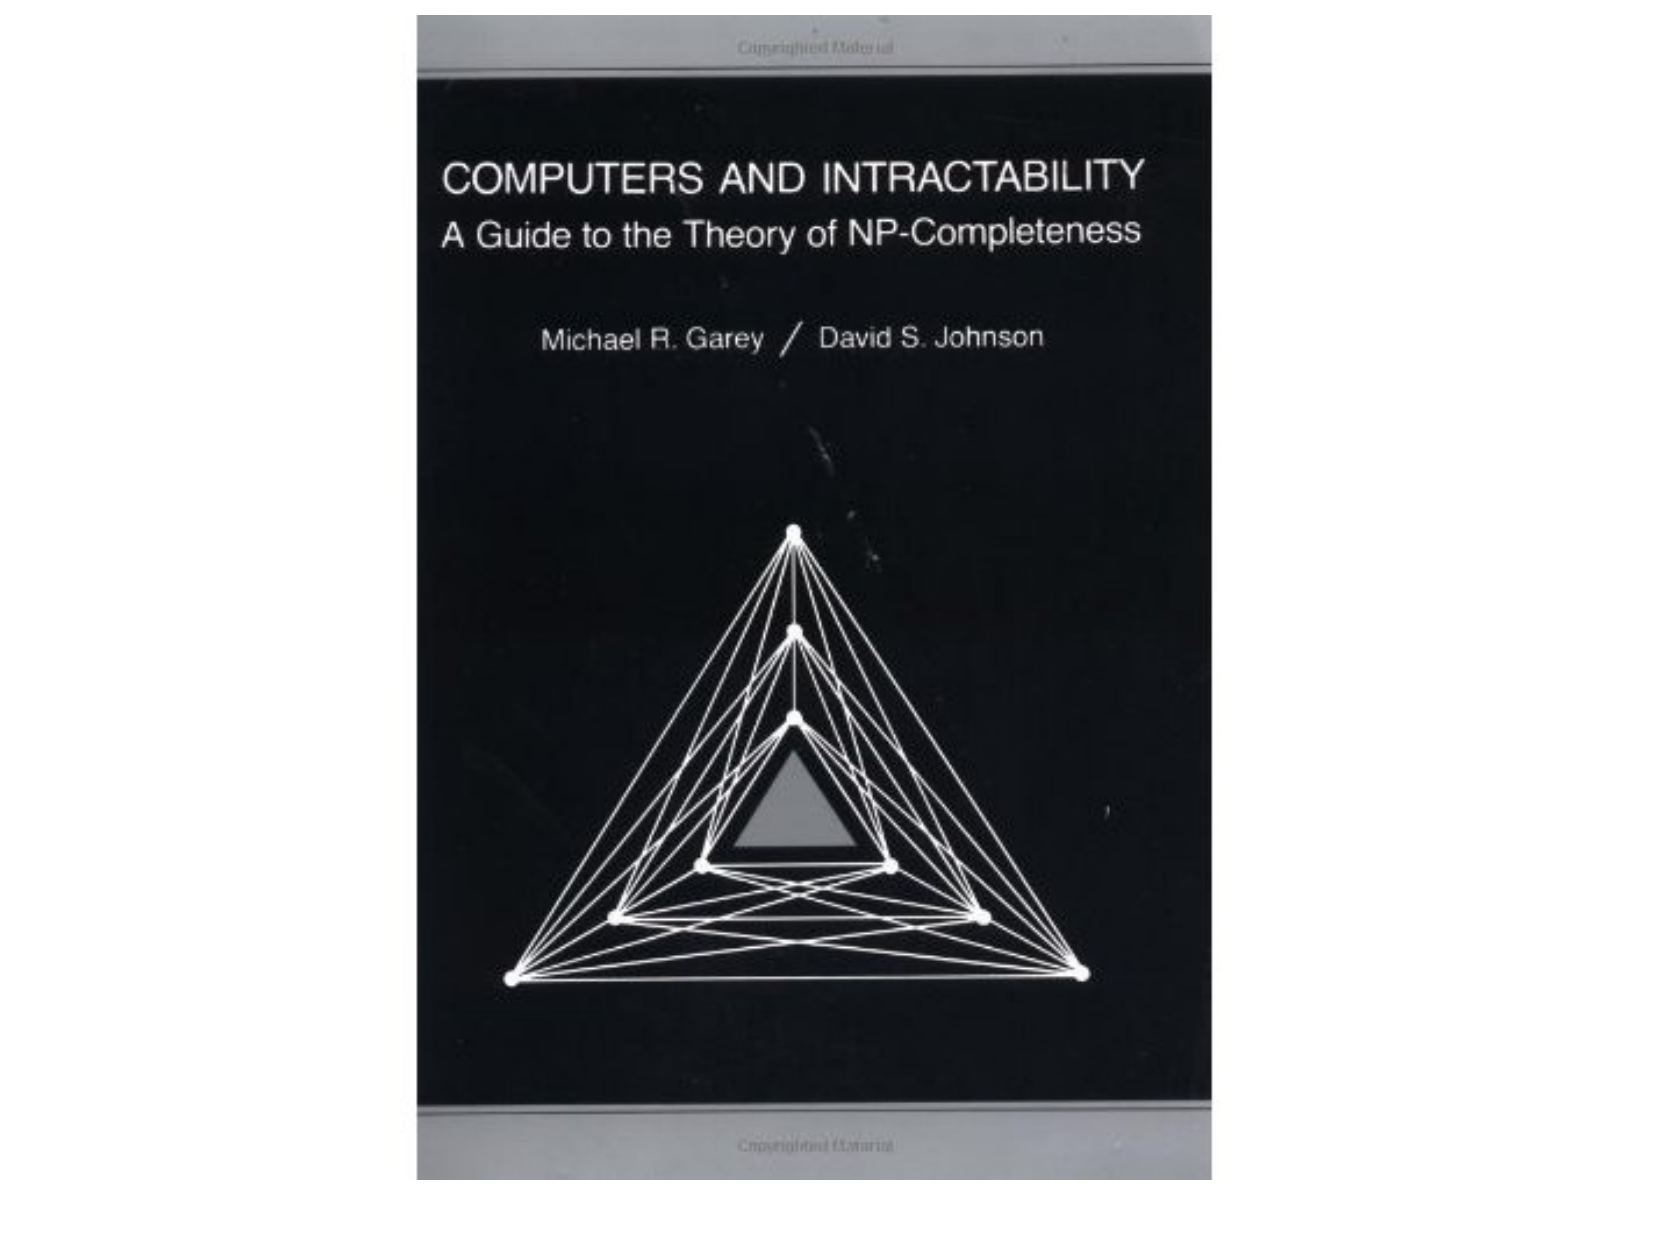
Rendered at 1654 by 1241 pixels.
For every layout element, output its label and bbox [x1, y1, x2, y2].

picture [234, 15, 1396, 1180]
